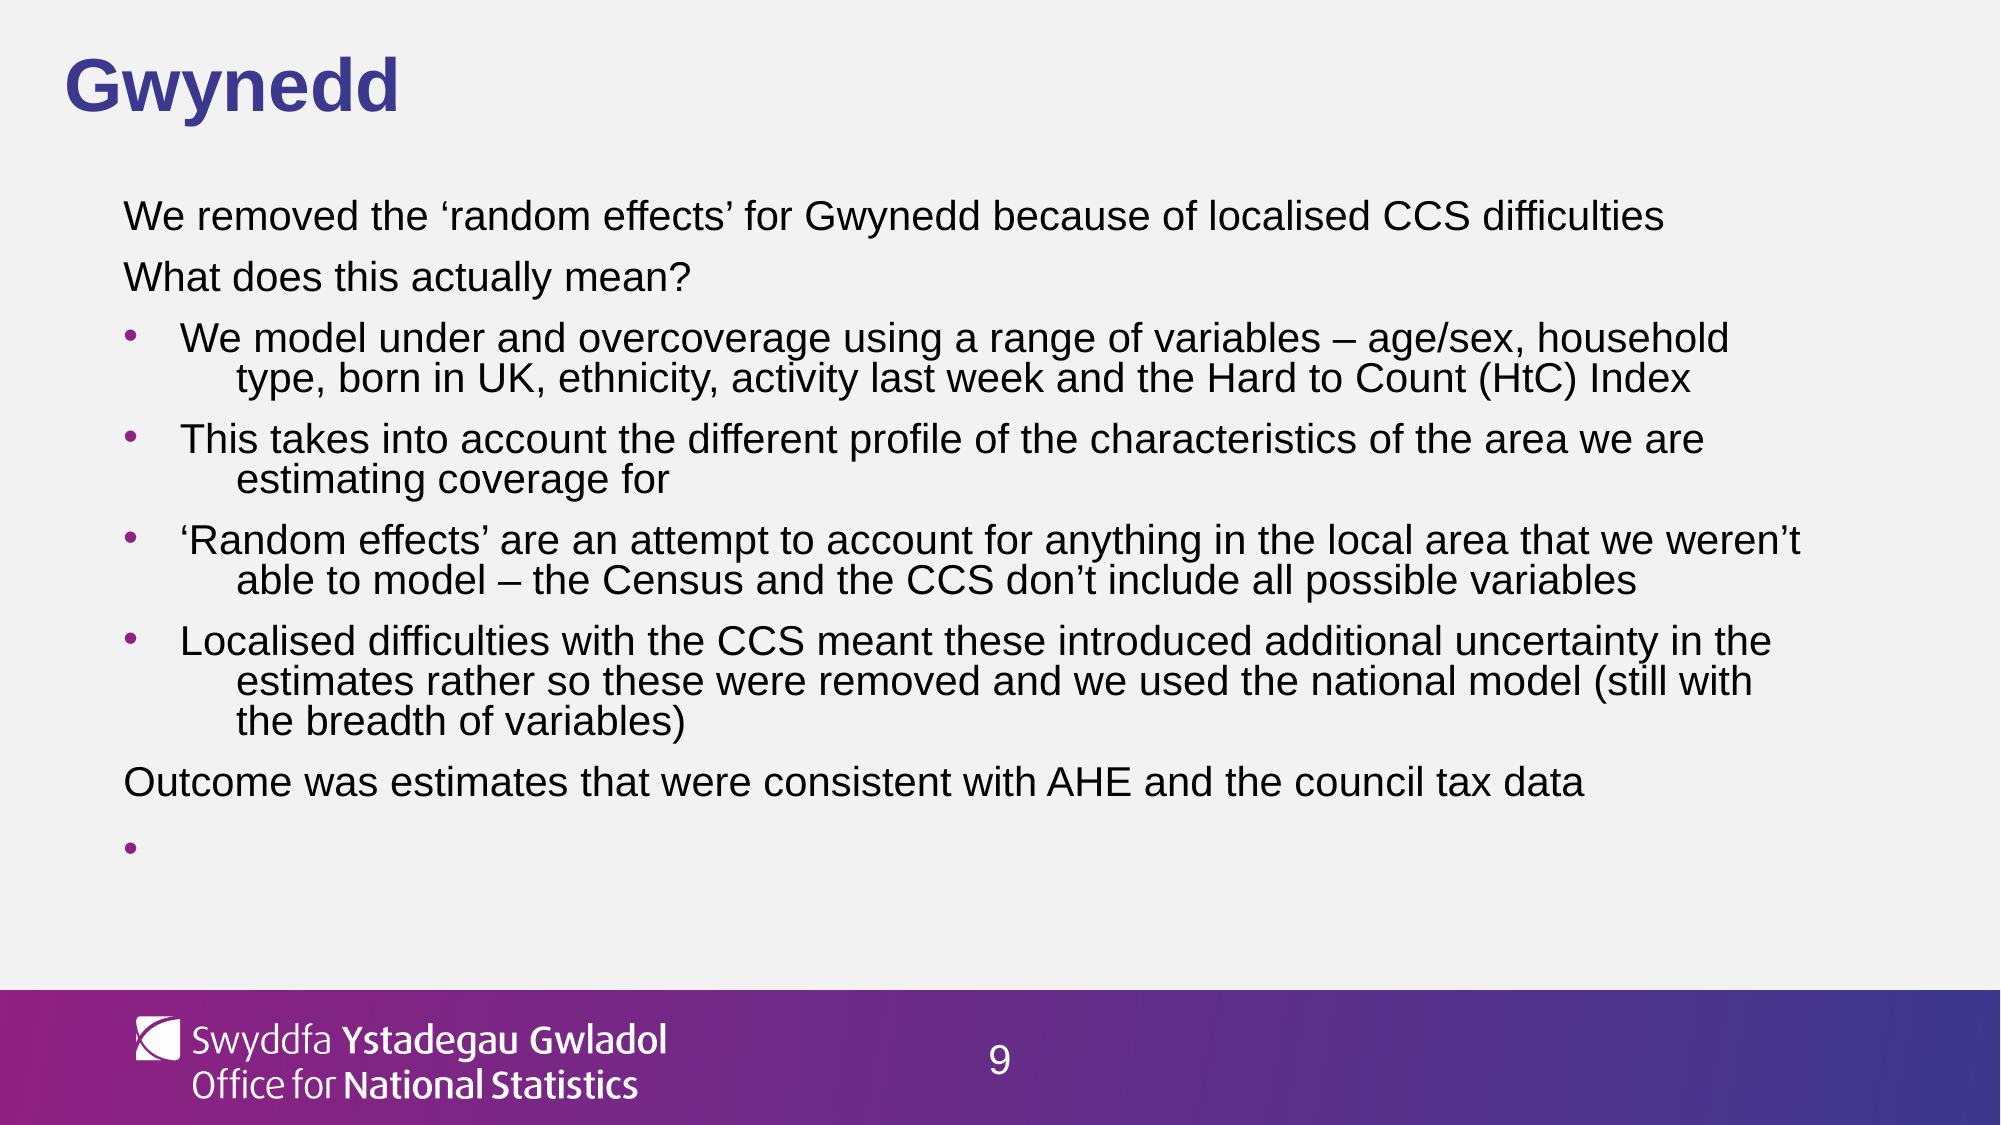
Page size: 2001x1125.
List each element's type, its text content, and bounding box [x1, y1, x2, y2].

text_box 9 [764, 1025, 1236, 1086]
list We removed the ‘random effects’ for Gwynedd because of localised CCS difficulties What does this actually mean? We model under and overcoverage using a range of variables – age/sex, household type, born in UK, ethnicity, activity last week and the Hard to Count (HtC) Index This takes into account the different profile of the characteristics of the area we are estimating coverage for ‘Random effects’ are an attempt to account for anything in the local area that we weren’t able to model – the Census and the CCS don’t include all possible variables Localised difficulties with the CCS meant these introduced additional uncertainty in the estimates rather so these were removed and we used the national model (still with the breadth of variables) Outcome was estimates that were consistent with AHE and the council tax data [108, 198, 1837, 927]
title Gwynedd [64, 39, 1939, 137]
